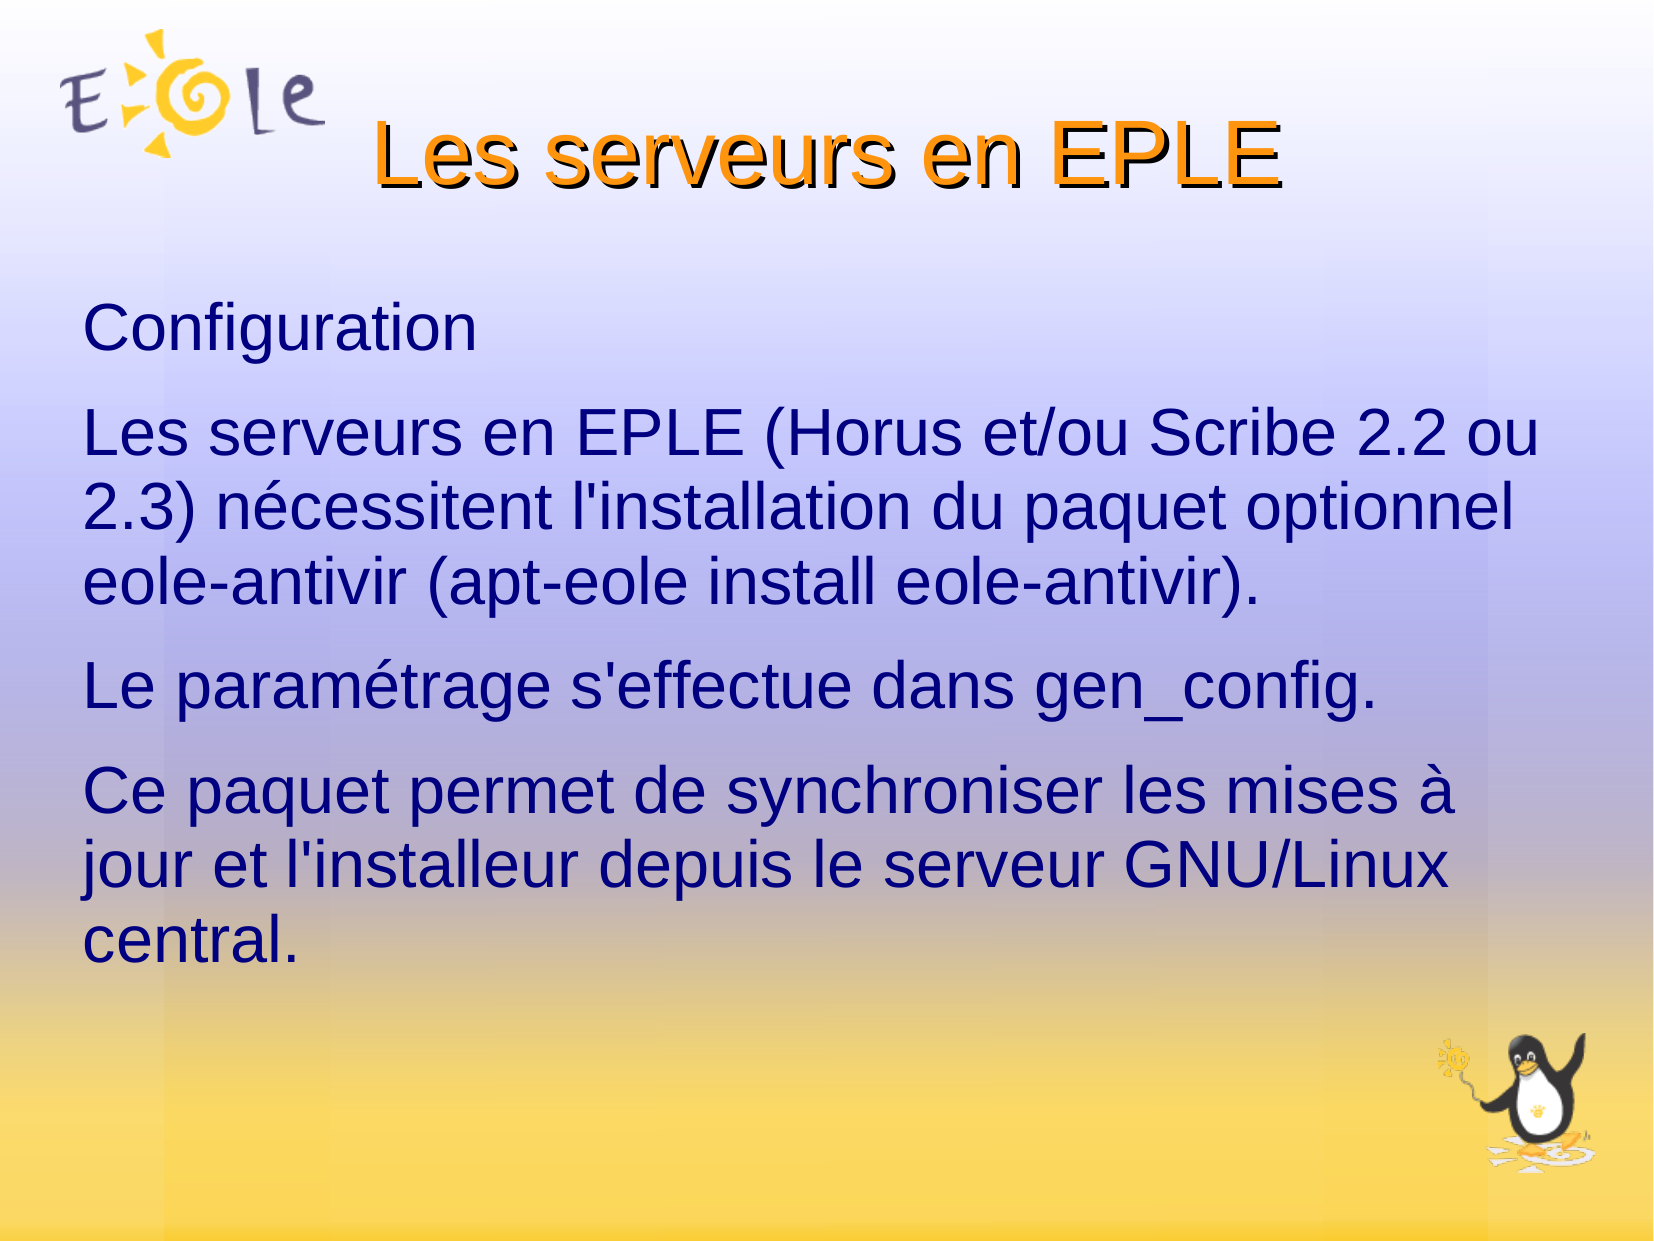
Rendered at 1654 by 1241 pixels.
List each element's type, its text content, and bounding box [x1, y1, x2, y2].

list Configuration Les serveurs en EPLE (Horus et/ou Scribe 2.2 ou 2.3) nécessitent l'installation du paquet optionnel eole-antivir (apt-eole install eole-antivir). Le paramétrage s'effectue dans gen_config. Ce paquet permet de synchroniser les mises à jour et l'installeur depuis le serveur GNU/Linux central. [82, 290, 1571, 1109]
title Les serveurs en EPLE [82, 56, 1571, 250]
picture [0, 0, 1654, 1241]
